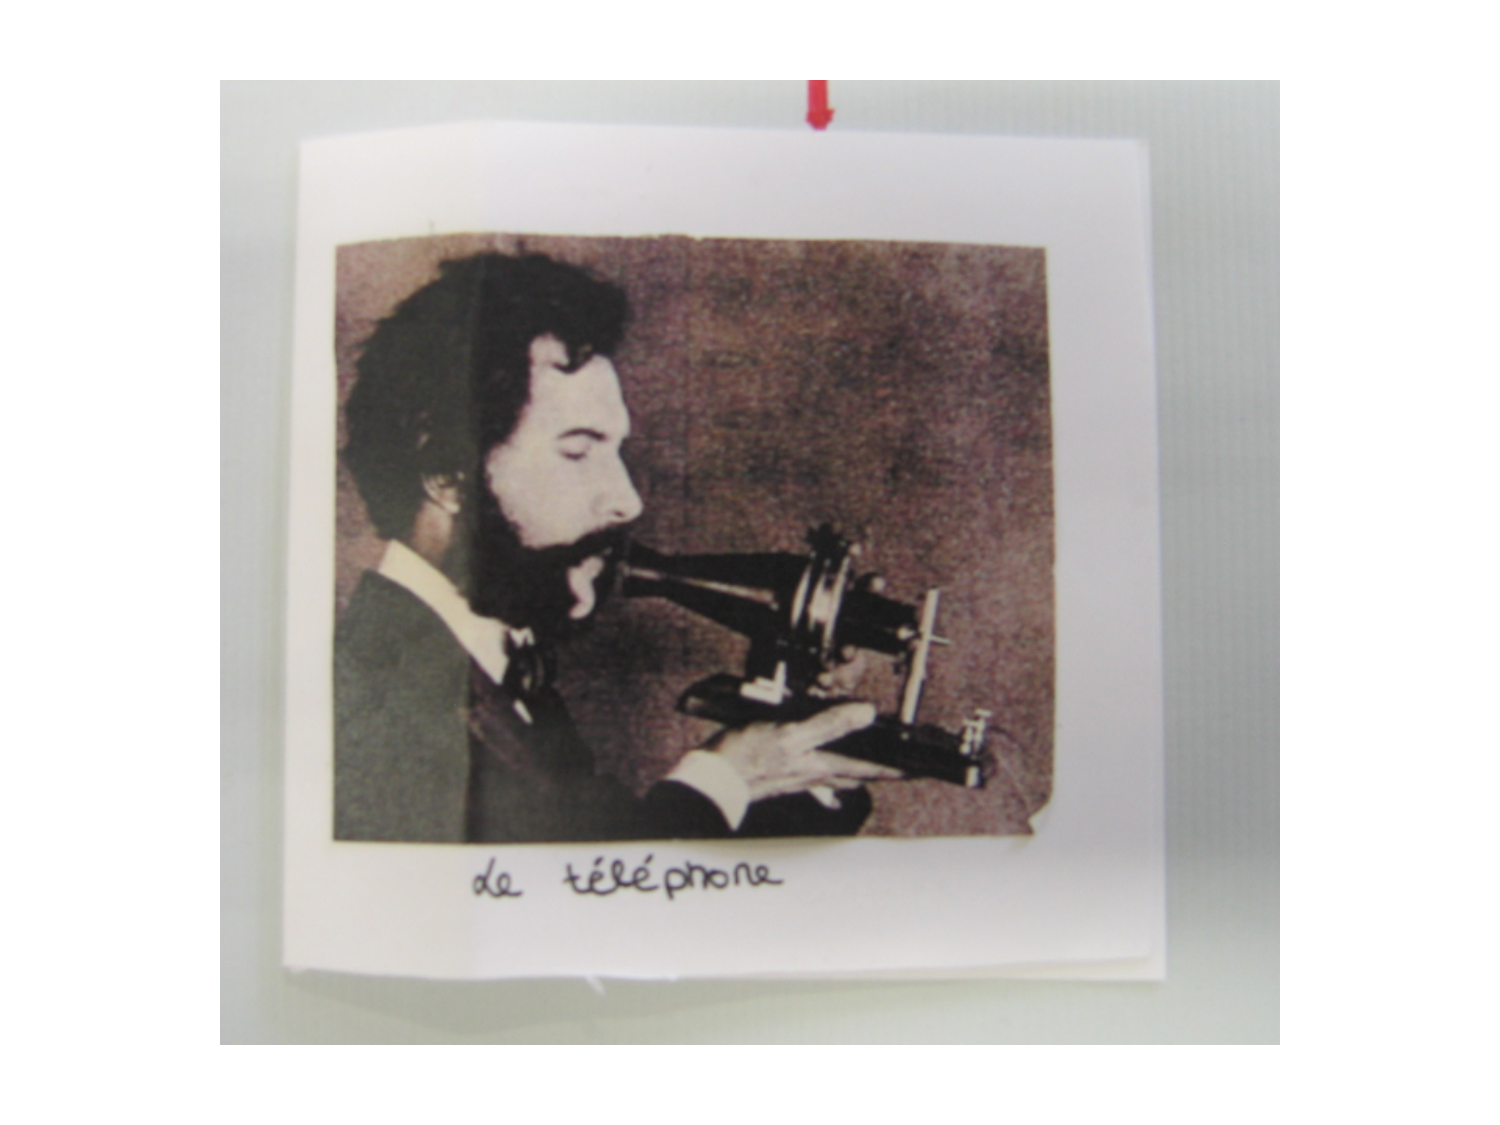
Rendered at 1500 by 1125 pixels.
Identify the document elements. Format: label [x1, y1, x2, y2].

picture [220, 80, 1280, 1045]
